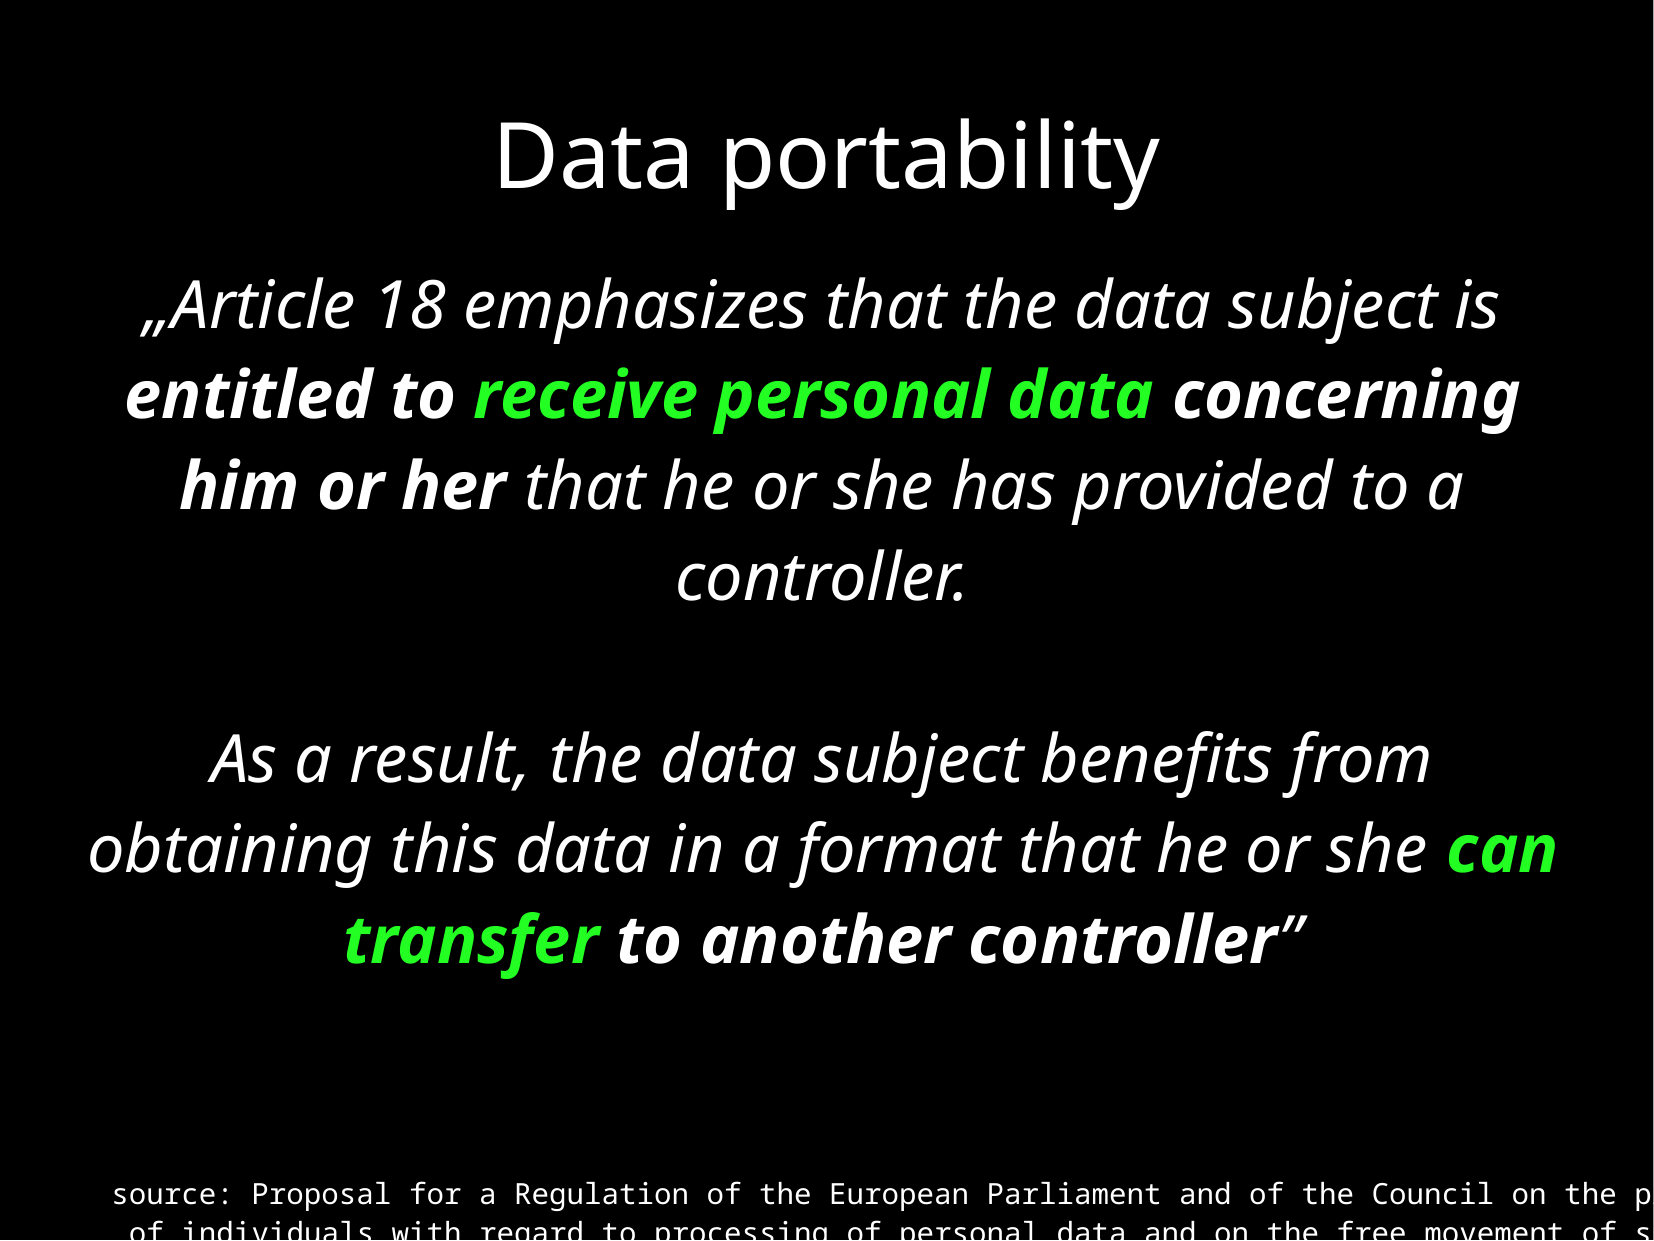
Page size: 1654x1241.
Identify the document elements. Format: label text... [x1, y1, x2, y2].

text_box source: Proposal for a Regulation of the European Parliament and of the Council on the protection of individuals with regard to processing of personal data and on the free movement of such data [96, 1165, 1557, 1240]
title Data portability [82, 49, 1571, 257]
title „Article 18 emphasizes that the data subject is entitled to receive personal data concerning him or her that he or she has provided to a controller. As a result, the data subject benefits from obtaining this data in a format that he or she can transfer to another controller” [75, 282, 1571, 958]
